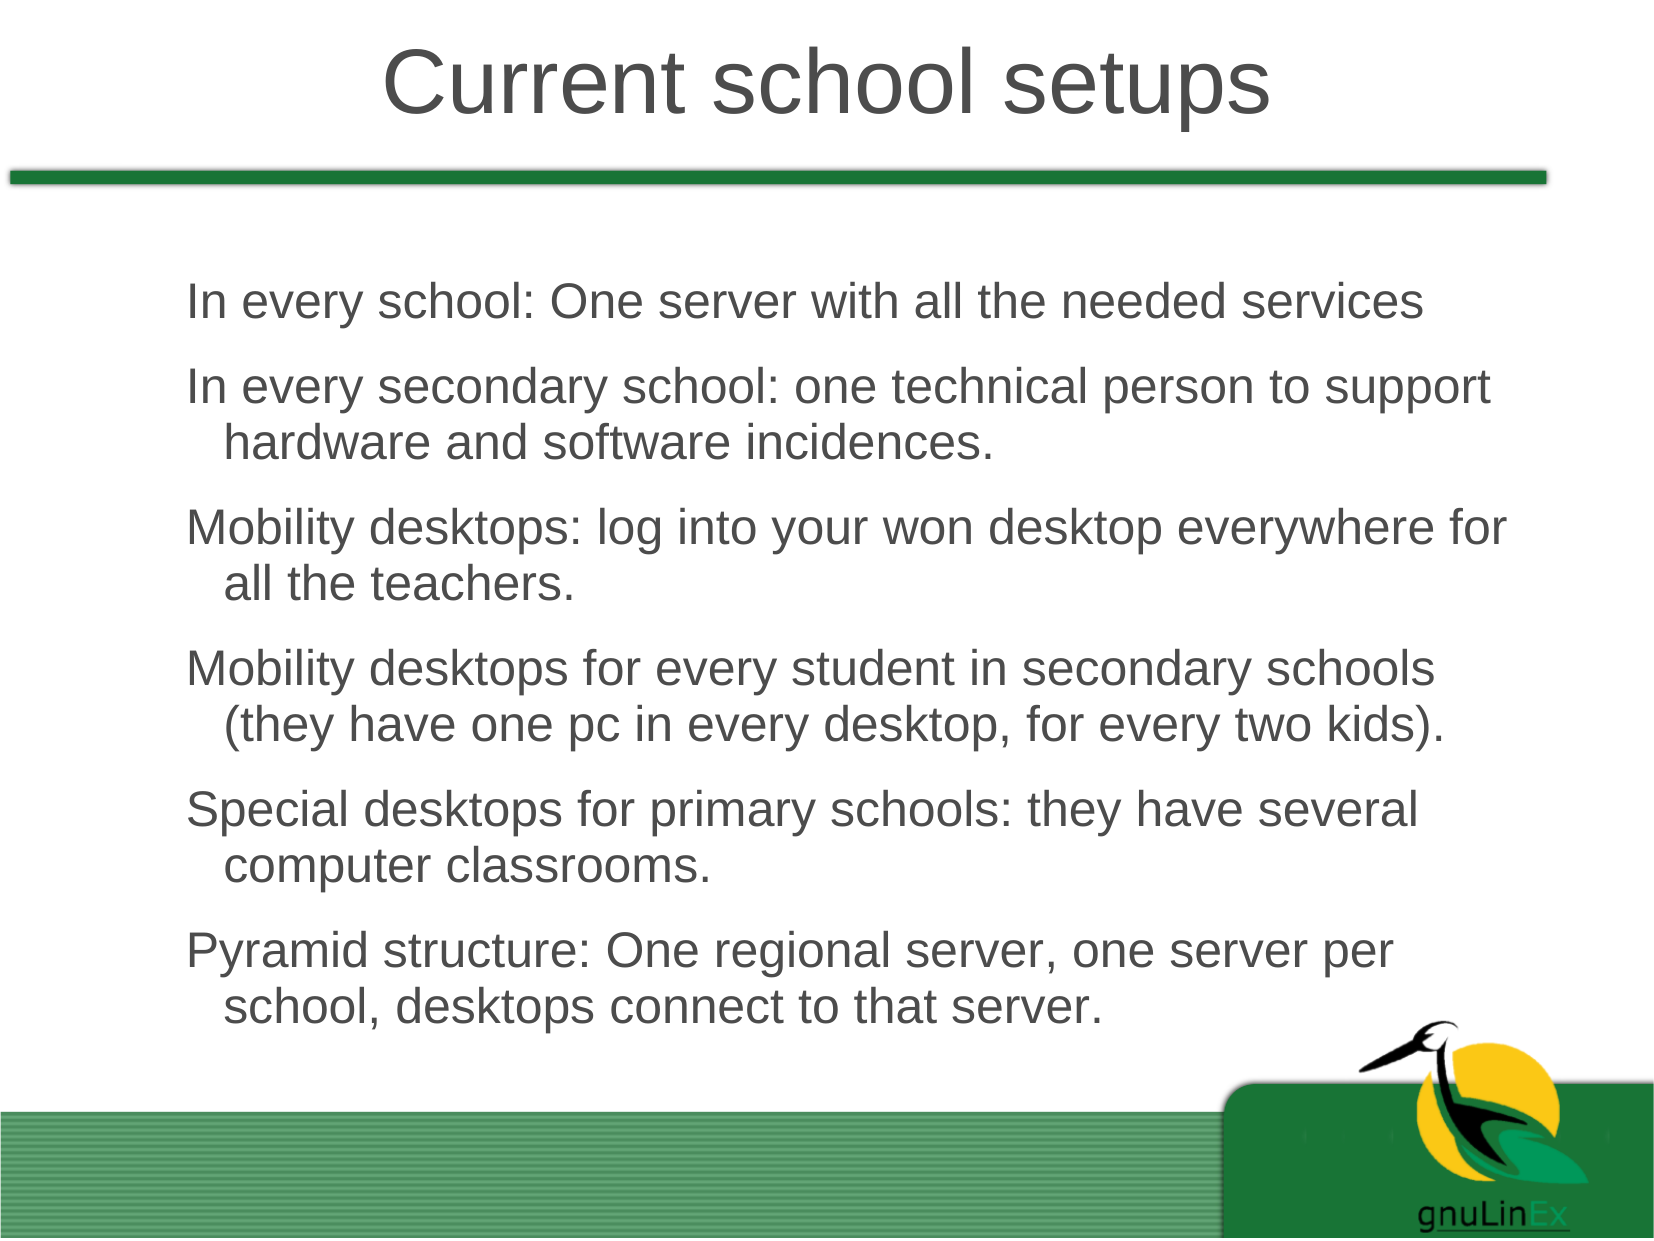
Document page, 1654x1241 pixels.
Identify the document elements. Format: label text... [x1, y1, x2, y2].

picture [0, 0, 1654, 1238]
title Current school setups [121, 0, 1534, 164]
list In every school: One server with all the needed services In every secondary school: one technical person to support hardware and software incidences. Mobility desktops: log into your won desktop everywhere for all the teachers. Mobility desktops for every student in secondary schools (they have one pc in every desktop, for every two kids). Special desktops for primary schools: they have several computer classrooms. Pyramid structure: One regional server, one server per school, desktops connect to that server. [110, 273, 1523, 1103]
